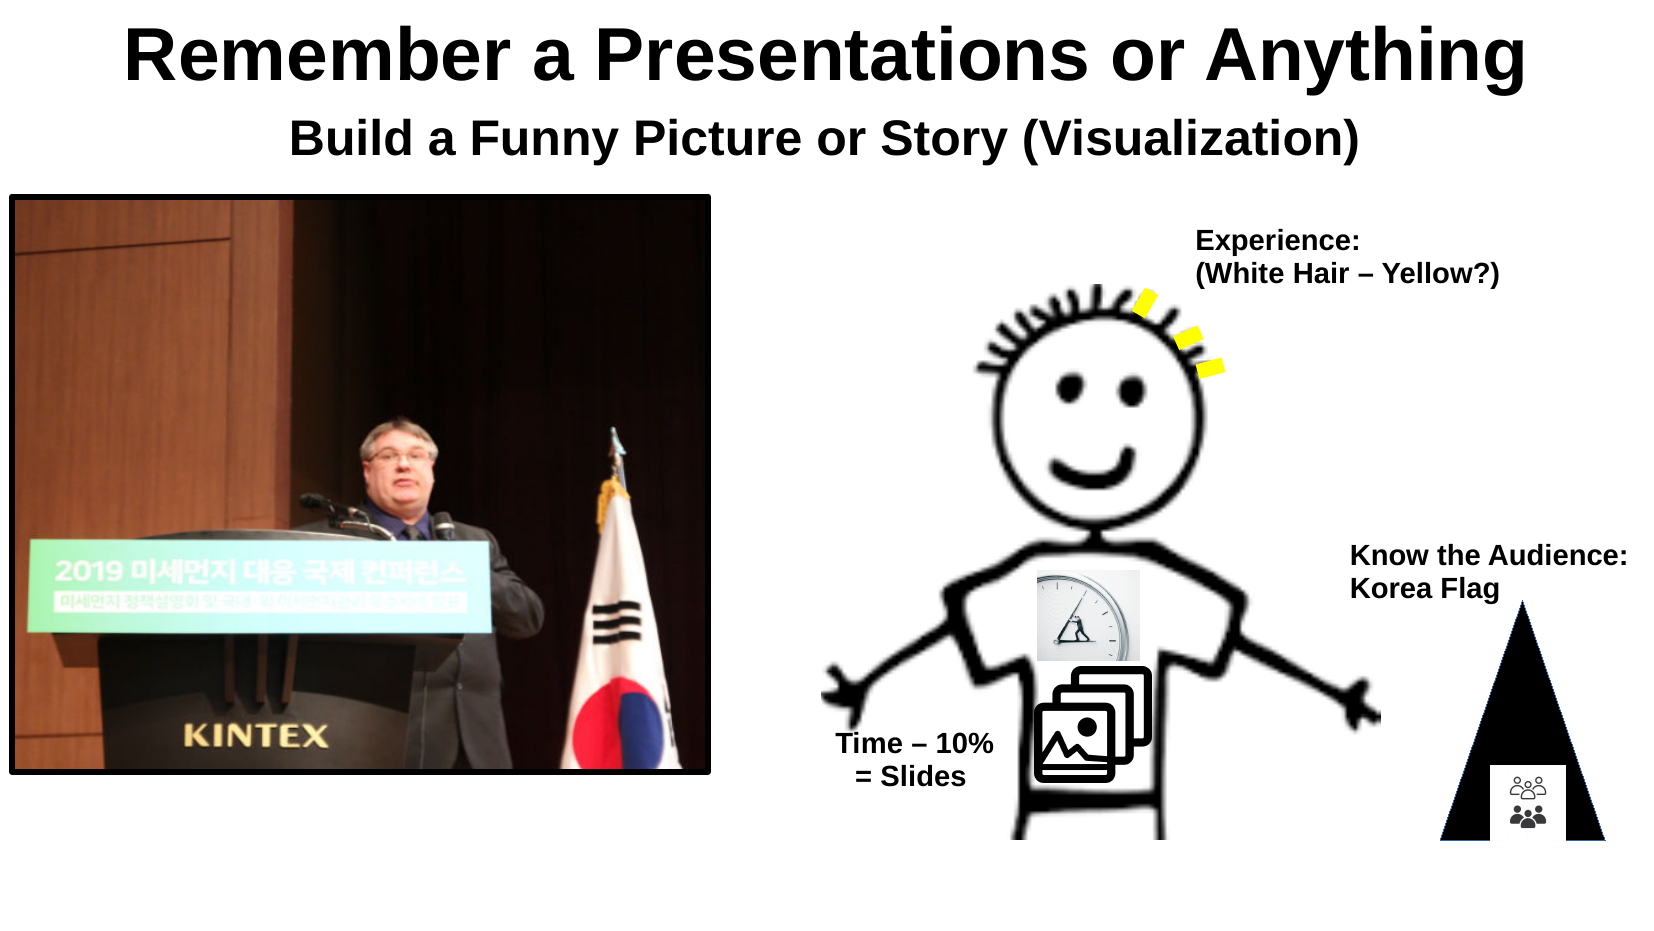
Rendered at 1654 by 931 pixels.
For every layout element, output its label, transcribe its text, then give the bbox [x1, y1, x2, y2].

text_box Build a Funny Picture or Story (Visualization) [0, 103, 1651, 174]
picture [1490, 765, 1566, 841]
text_box Know the Audience: Korea Flag [1335, 531, 1651, 616]
title Remember a Presentations or Anything [0, 3, 1654, 105]
picture [15, 199, 706, 769]
text_box Time – 10% = Slides [810, 720, 1021, 801]
picture [821, 284, 1381, 841]
text_box Experience: (White Hair – Yellow?) [1180, 216, 1561, 301]
text_box [1440, 600, 1606, 841]
